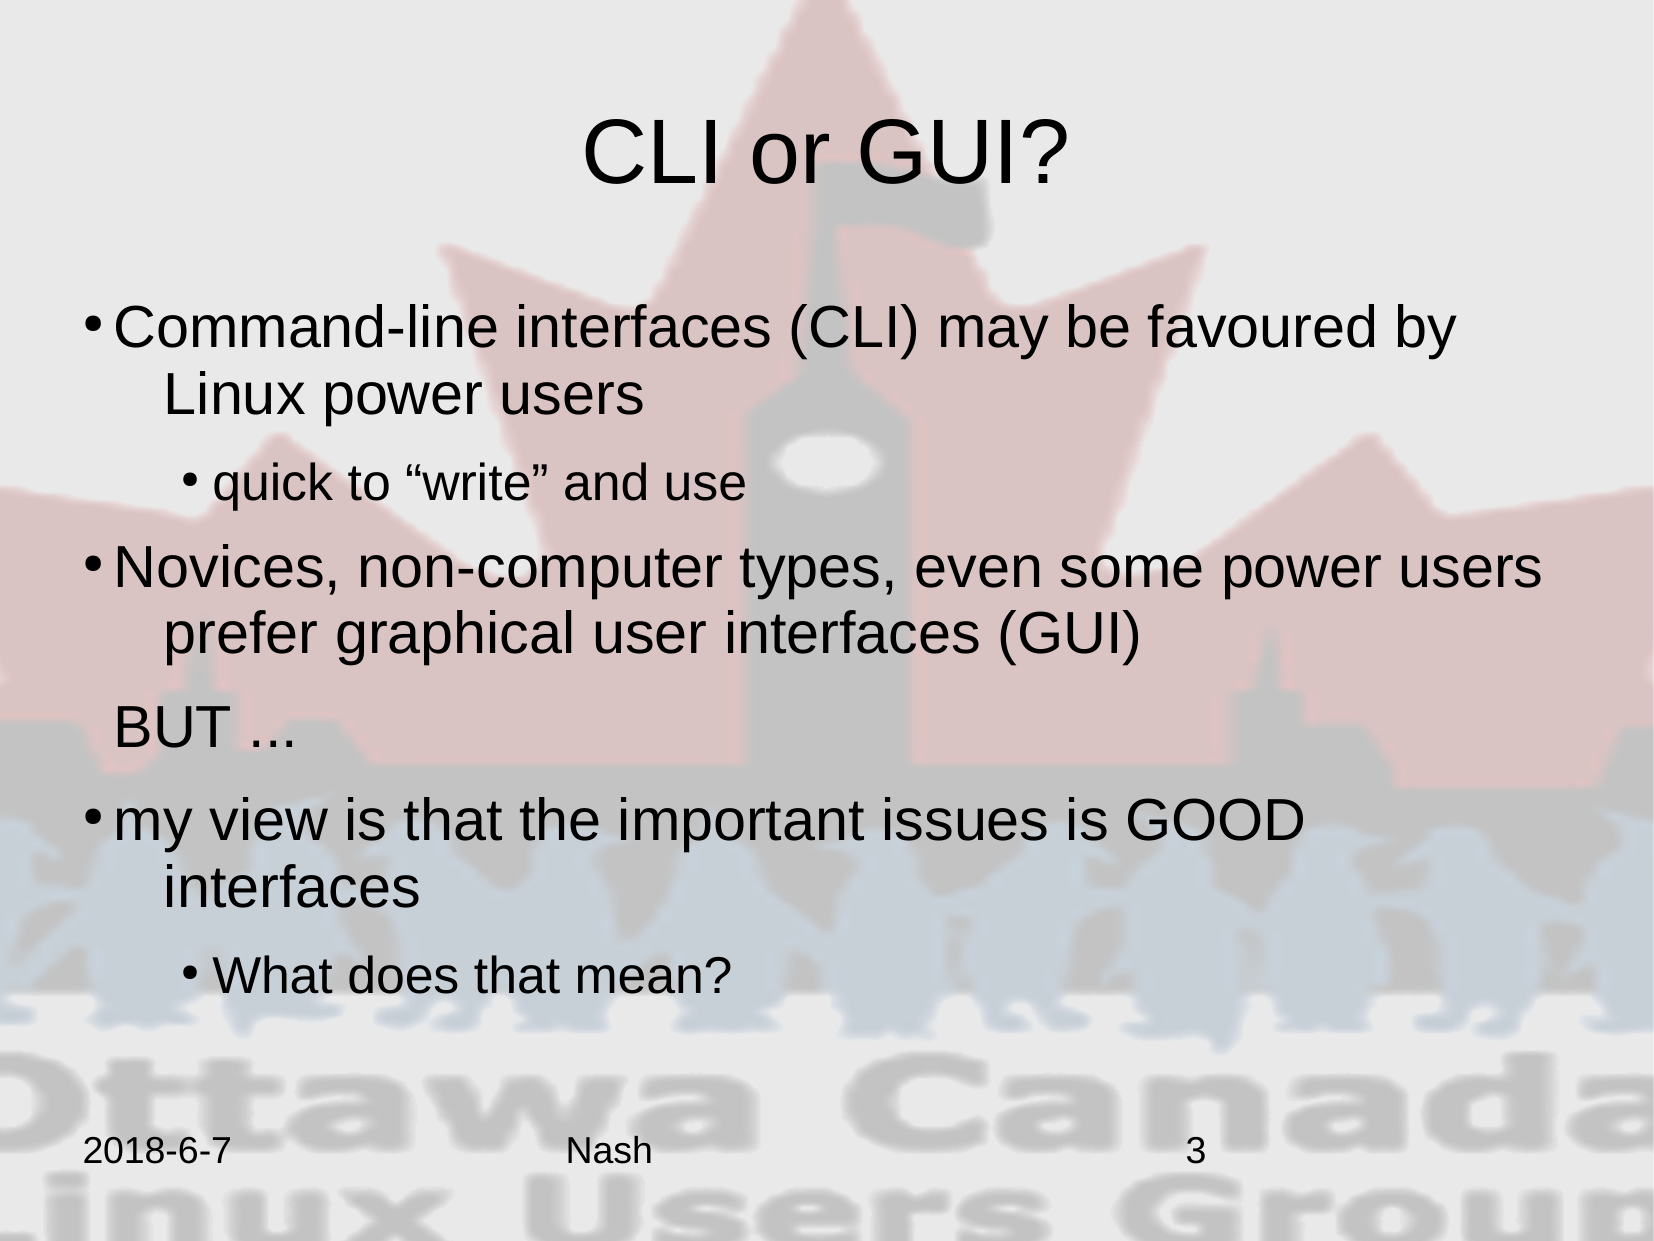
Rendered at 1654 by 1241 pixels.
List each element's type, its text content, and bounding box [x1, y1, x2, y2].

picture [0, 0, 1654, 1241]
title CLI or GUI? [82, 49, 1570, 256]
list Command-line interfaces (CLI) may be favoured by Linux power users quick to “write” and use Novices, non-computer types, even some power users prefer graphical user interfaces (GUI) BUT ... my view is that the important issues is GOOD interfaces What does that mean? [82, 290, 1570, 1009]
